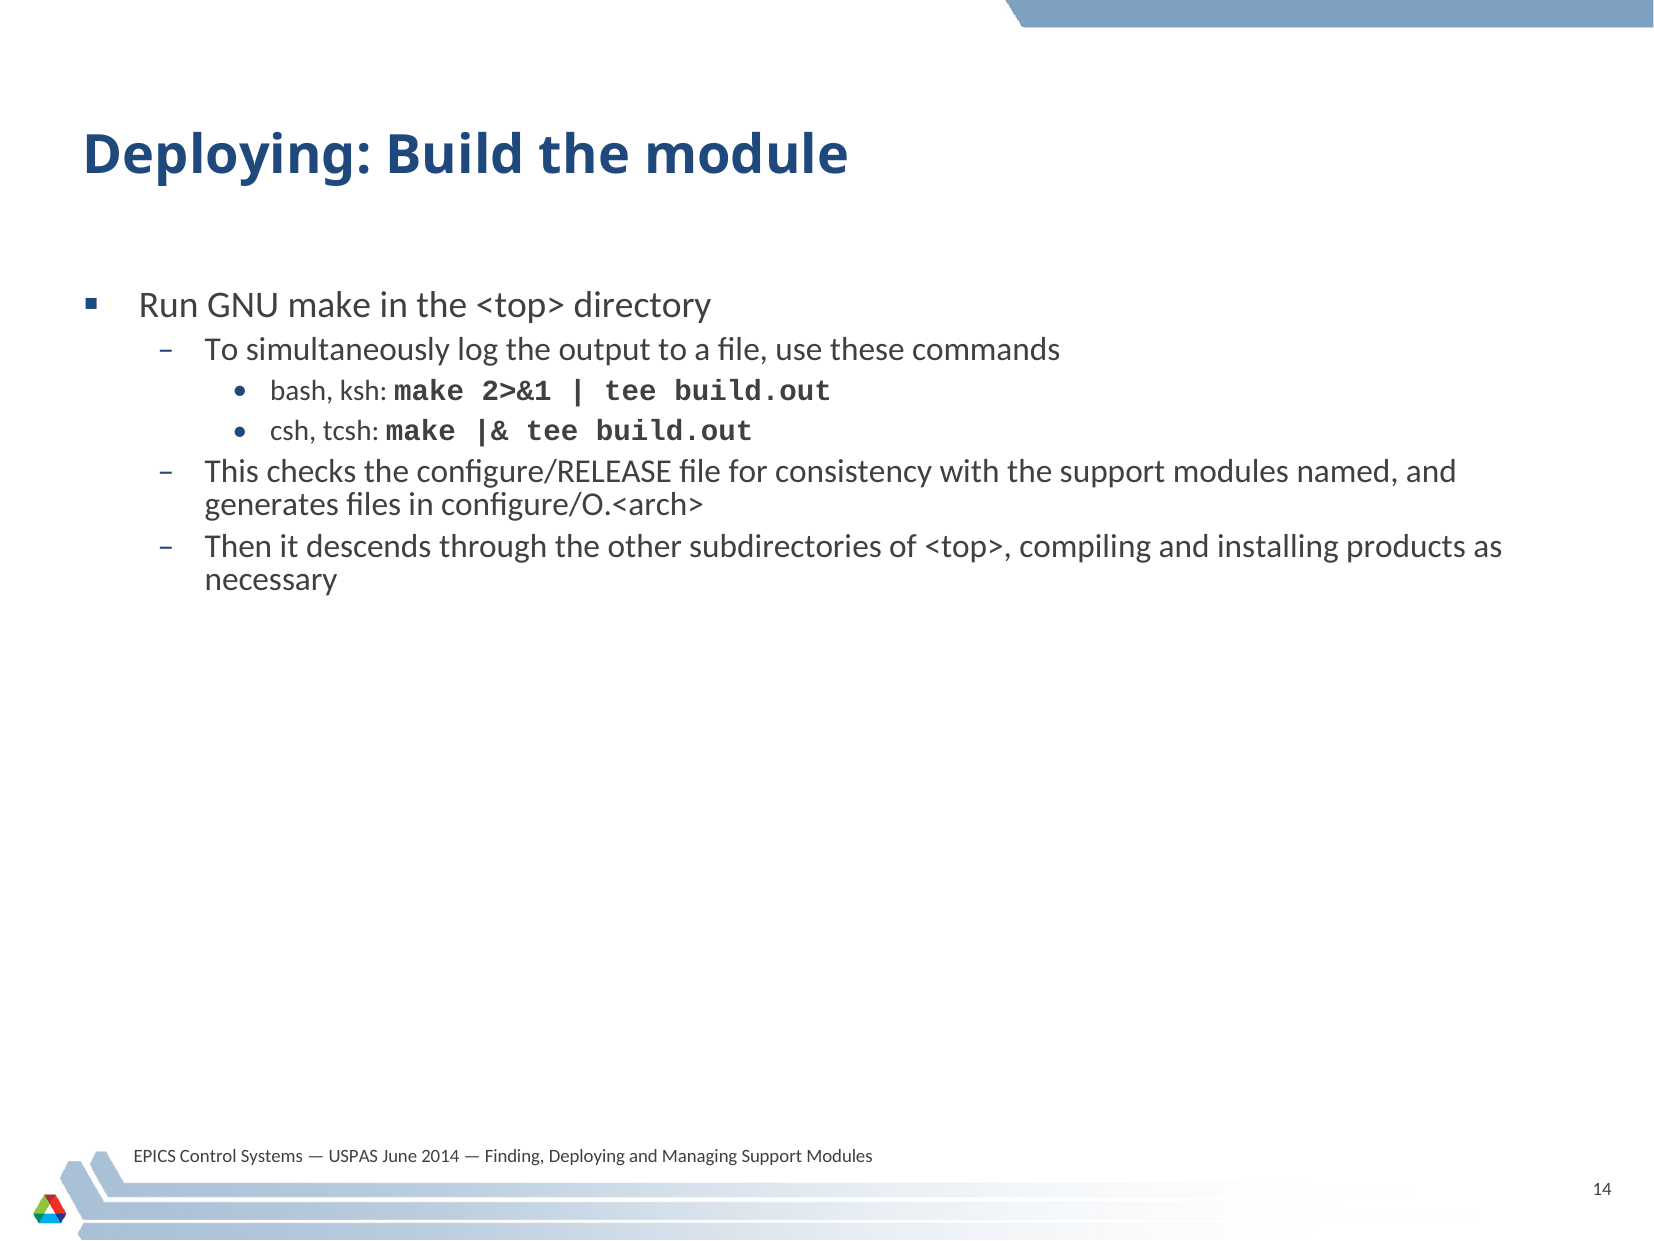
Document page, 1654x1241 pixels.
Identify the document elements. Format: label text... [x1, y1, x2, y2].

picture [0, 1143, 1654, 1240]
title Deploying: Build the module [82, 49, 1571, 257]
list Run GNU make in the <top> directory To simultaneously log the output to a file, use these commands bash, ksh: make 2>&1 | tee build.out csh, tcsh: make |& tee build.out This checks the configure/RELEASE file for consistency with the support modules named, and generates files in configure/O.<arch> Then it descends through the other subdirectories of <top>, compiling and installing products as necessary [82, 289, 1571, 1108]
picture [0, 0, 1654, 29]
